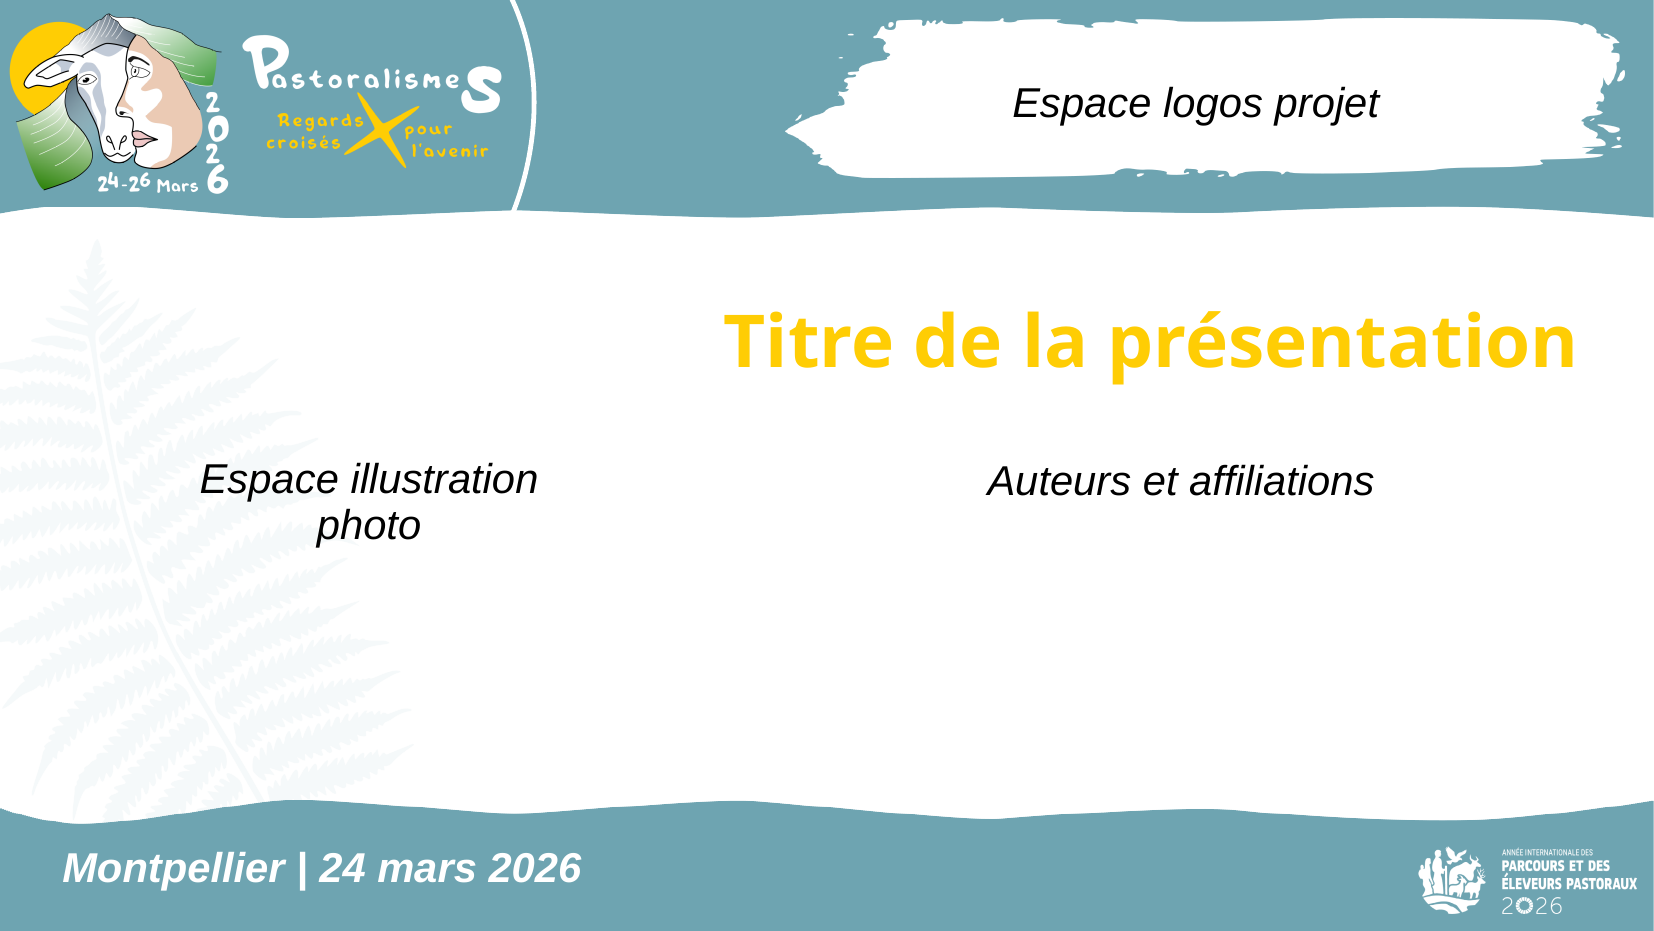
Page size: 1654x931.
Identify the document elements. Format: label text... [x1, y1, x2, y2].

text_box Espace logos projet [856, 59, 1536, 148]
picture [514, 0, 1654, 218]
text_box Montpellier | 24 mars 2026 [29, 837, 597, 931]
picture [0, 800, 1654, 931]
subtitle Auteurs et affiliations [797, 437, 1565, 526]
picture [0, 0, 531, 218]
text_box Espace illustration photo [147, 442, 591, 562]
title Titre de la présentation [649, 236, 1654, 443]
